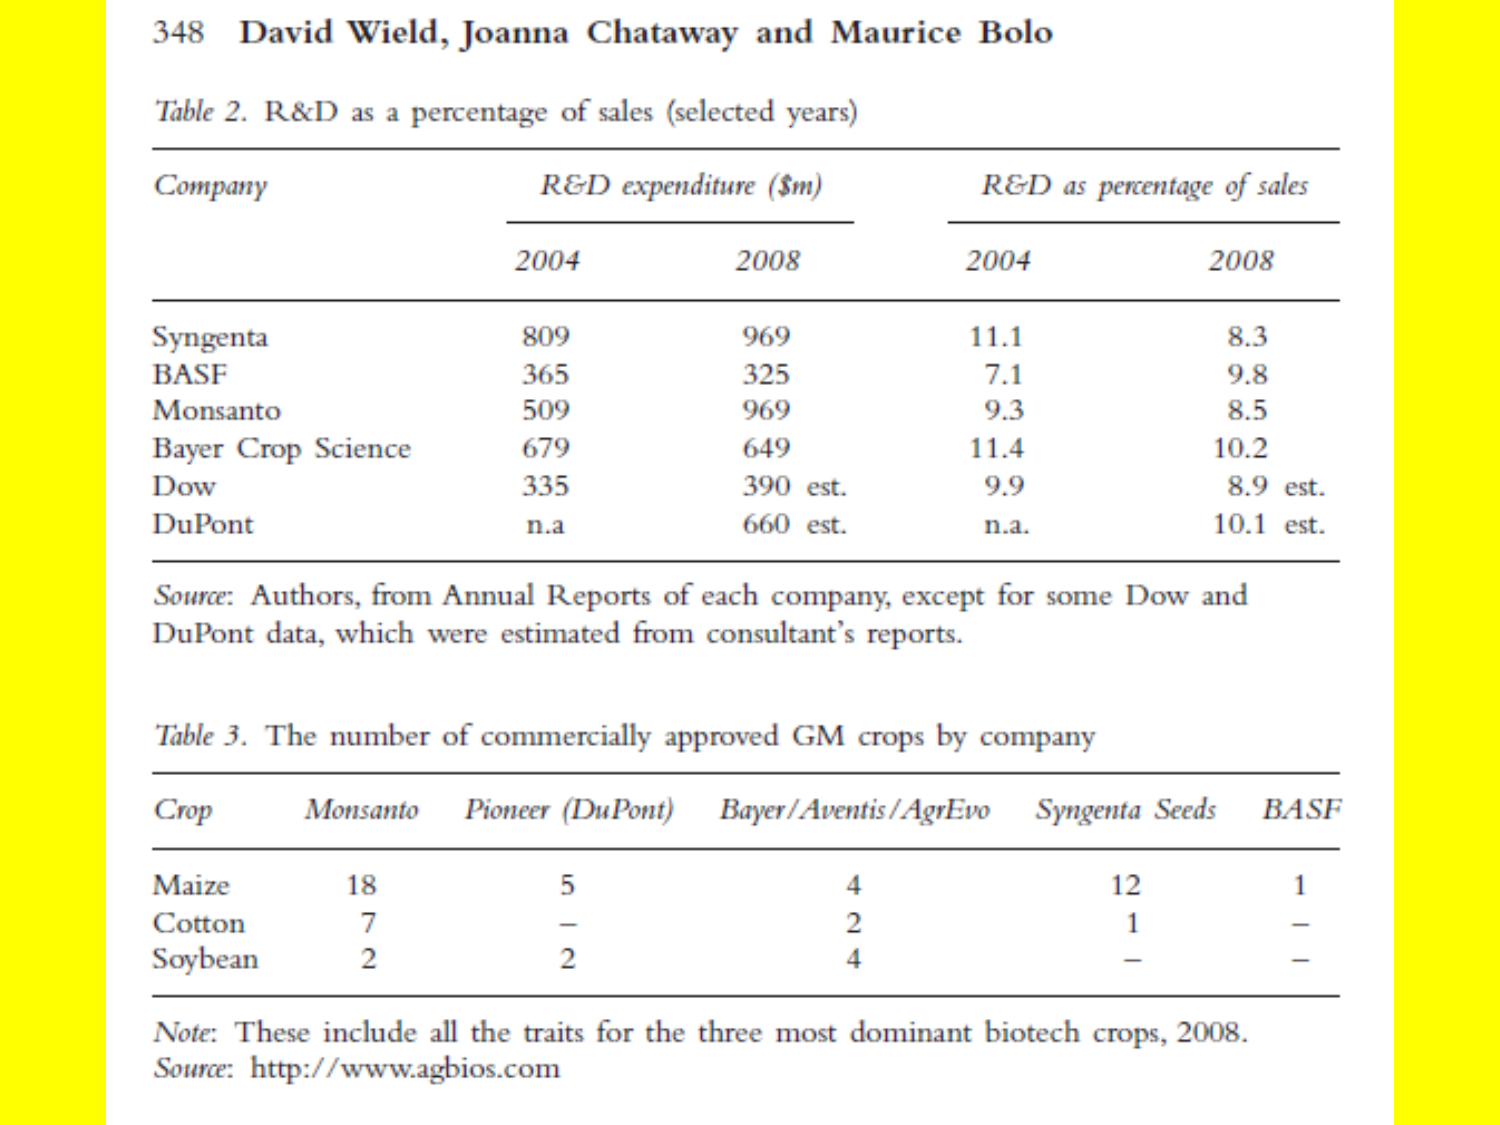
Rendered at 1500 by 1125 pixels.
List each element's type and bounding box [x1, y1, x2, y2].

picture [106, 0, 1394, 1125]
